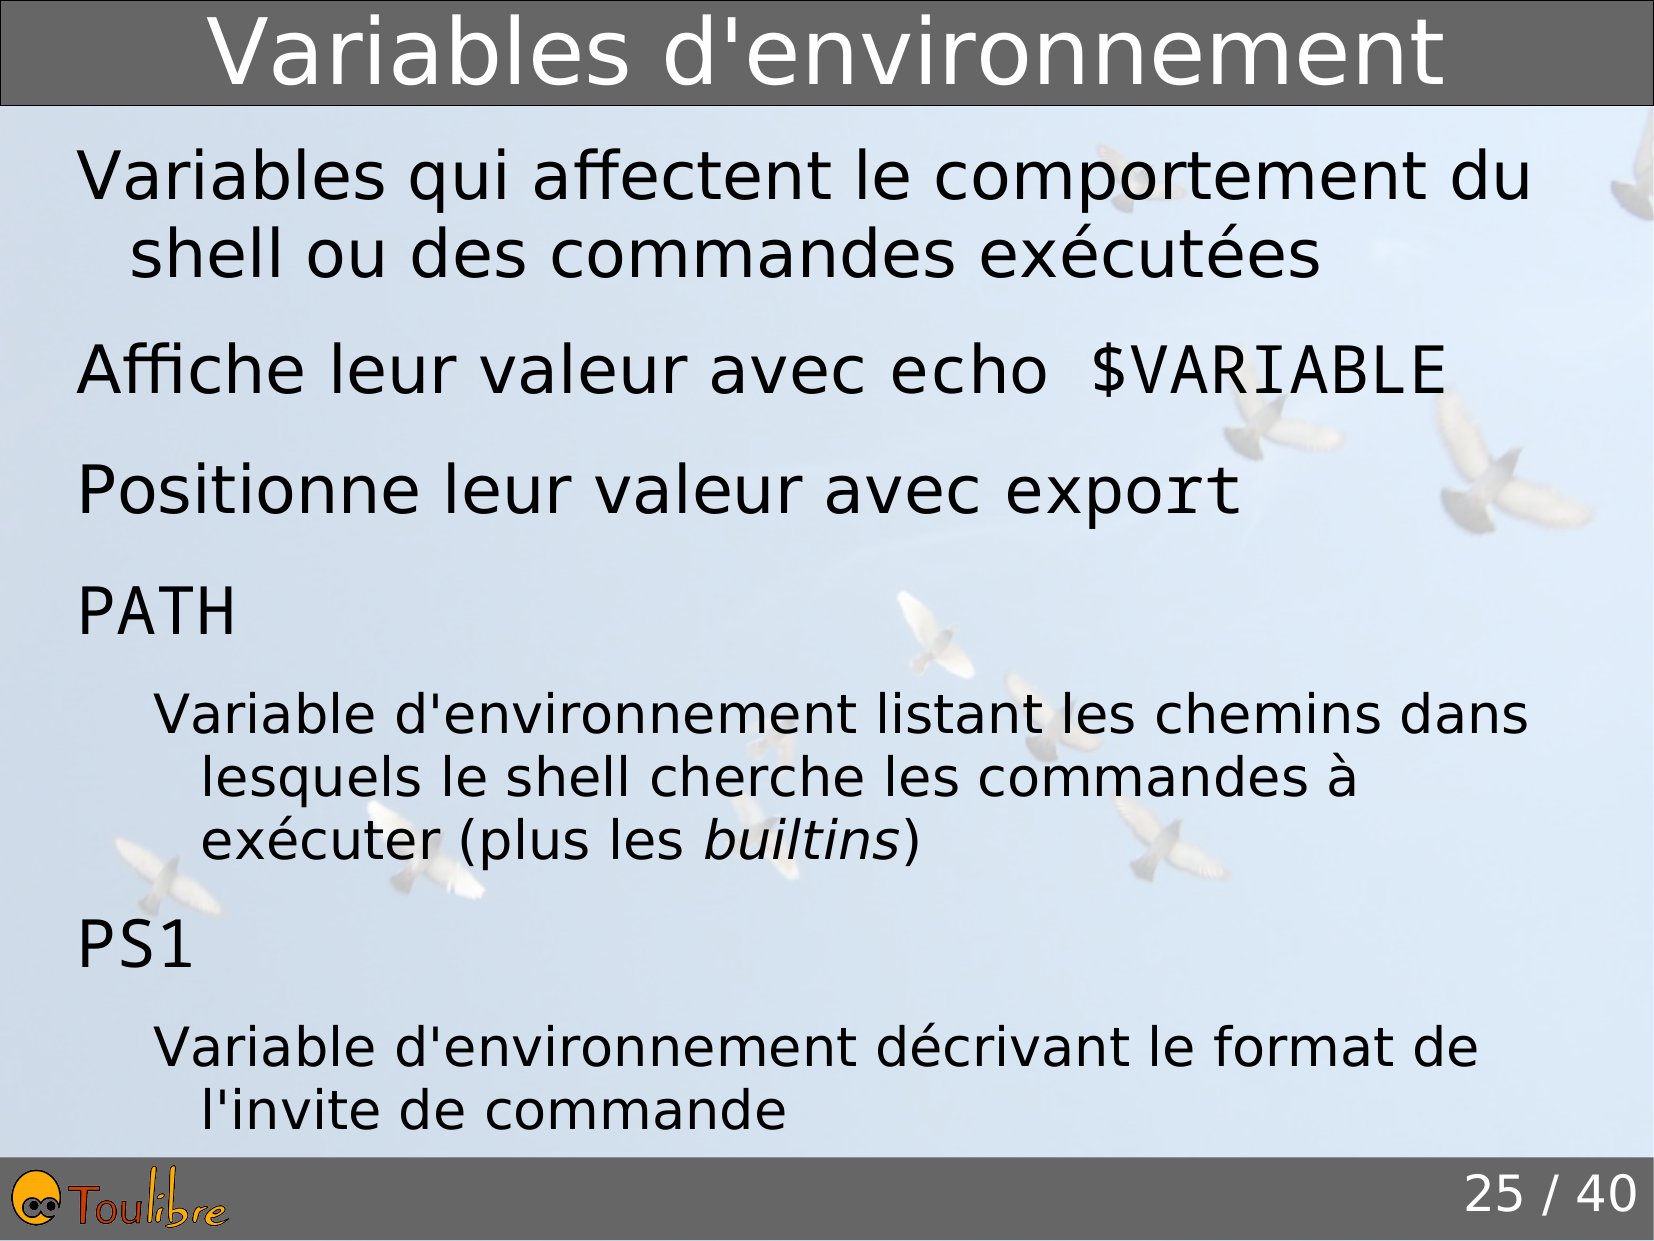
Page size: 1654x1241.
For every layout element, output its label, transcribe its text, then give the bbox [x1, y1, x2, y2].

picture [11, 1165, 229, 1228]
title Variables d'environnement [0, 0, 1654, 107]
list Variables qui affectent le comportement du shell ou des commandes exécutées Affiche leur valeur avec echo $VARIABLE Positionne leur valeur avec export PATH Variable d'environnement listant les chemins dans lesquels le shell cherche les commandes à exécuter (plus les builtins) PS1 Variable d'environnement décrivant le format de l'invite de commande [59, 137, 1548, 1099]
